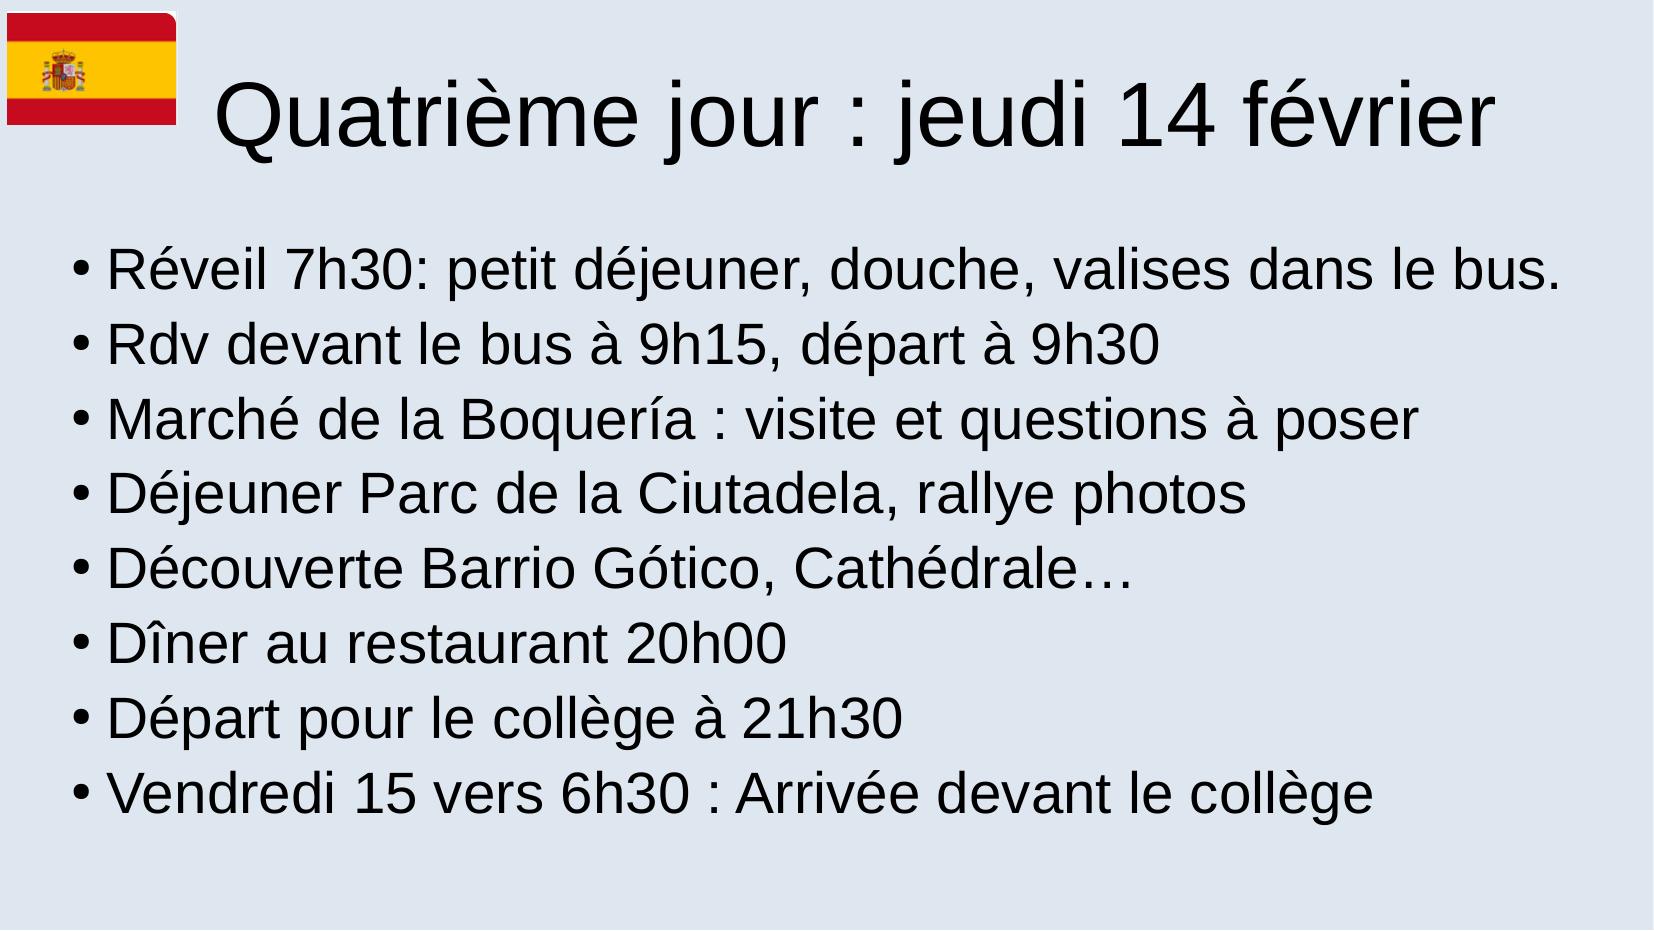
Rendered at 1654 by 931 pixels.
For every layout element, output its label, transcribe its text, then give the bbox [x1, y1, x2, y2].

subtitle Réveil 7h30: petit déjeuner, douche, valises dans le bus. Rdv devant le bus à 9h15, départ à 9h30 Marché de la Boquería : visite et questions à poser Déjeuner Parc de la Ciutadela, rallye photos Découverte Barrio Gótico, Cathédrale… Dîner au restaurant 20h00 Départ pour le collège à 21h30 Vendredi 15 vers 6h30 : Arrivée devant le collège [70, 152, 1654, 901]
picture [7, 11, 178, 125]
title Quatrième jour : jeudi 14 février [141, 37, 1571, 152]
